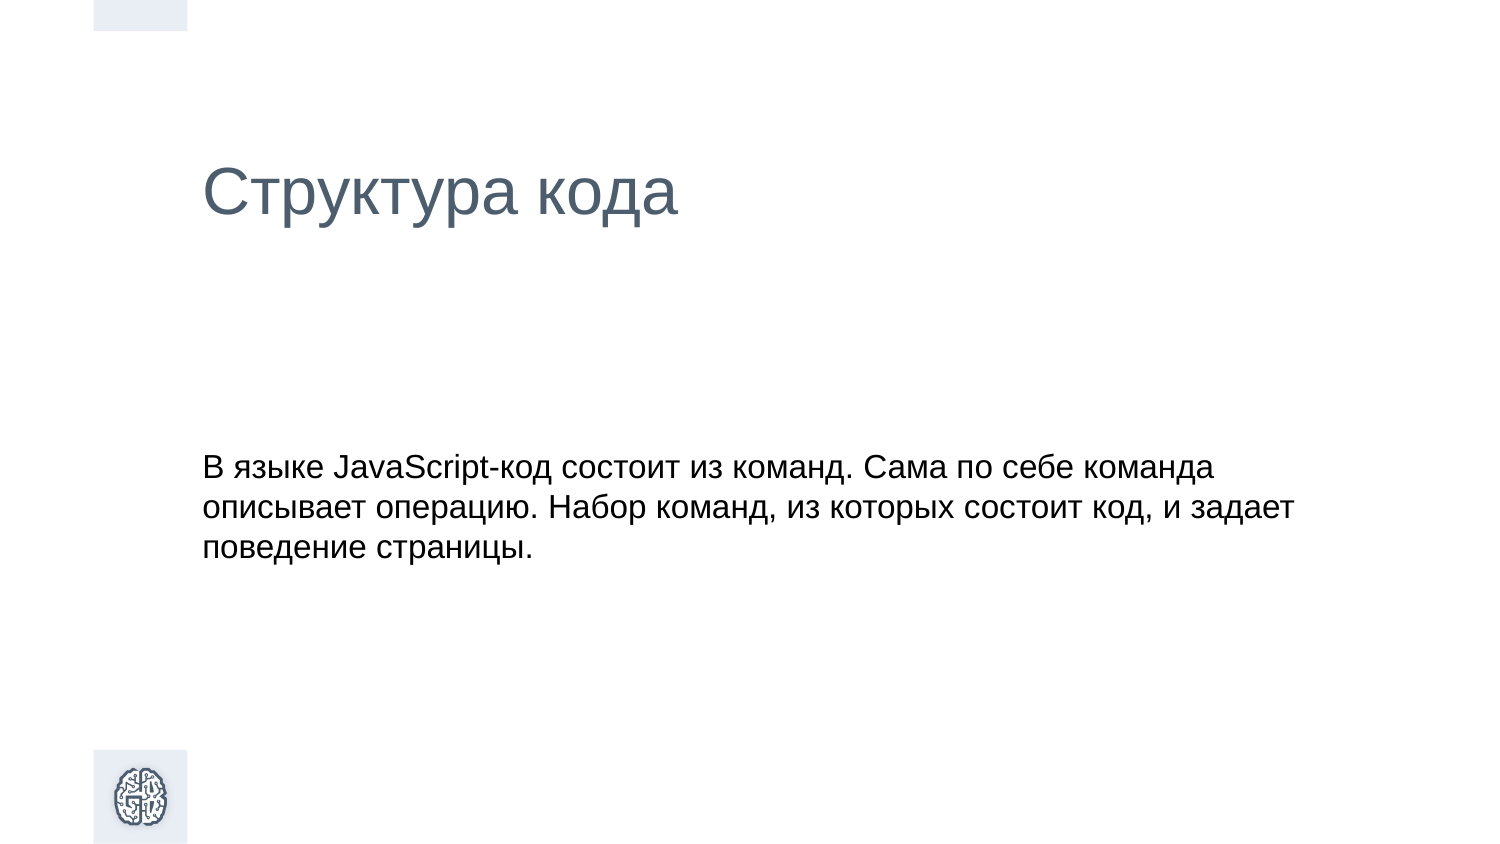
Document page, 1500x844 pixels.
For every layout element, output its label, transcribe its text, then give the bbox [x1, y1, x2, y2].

text_box В языке JavaScript-код состоит из команд. Сама по себе команда описывает операцию. Набор команд, из которых состоит код, и задает поведение страницы. [187, 269, 1312, 741]
picture [106, 760, 175, 834]
text_box Структура кода [187, 93, 1312, 269]
